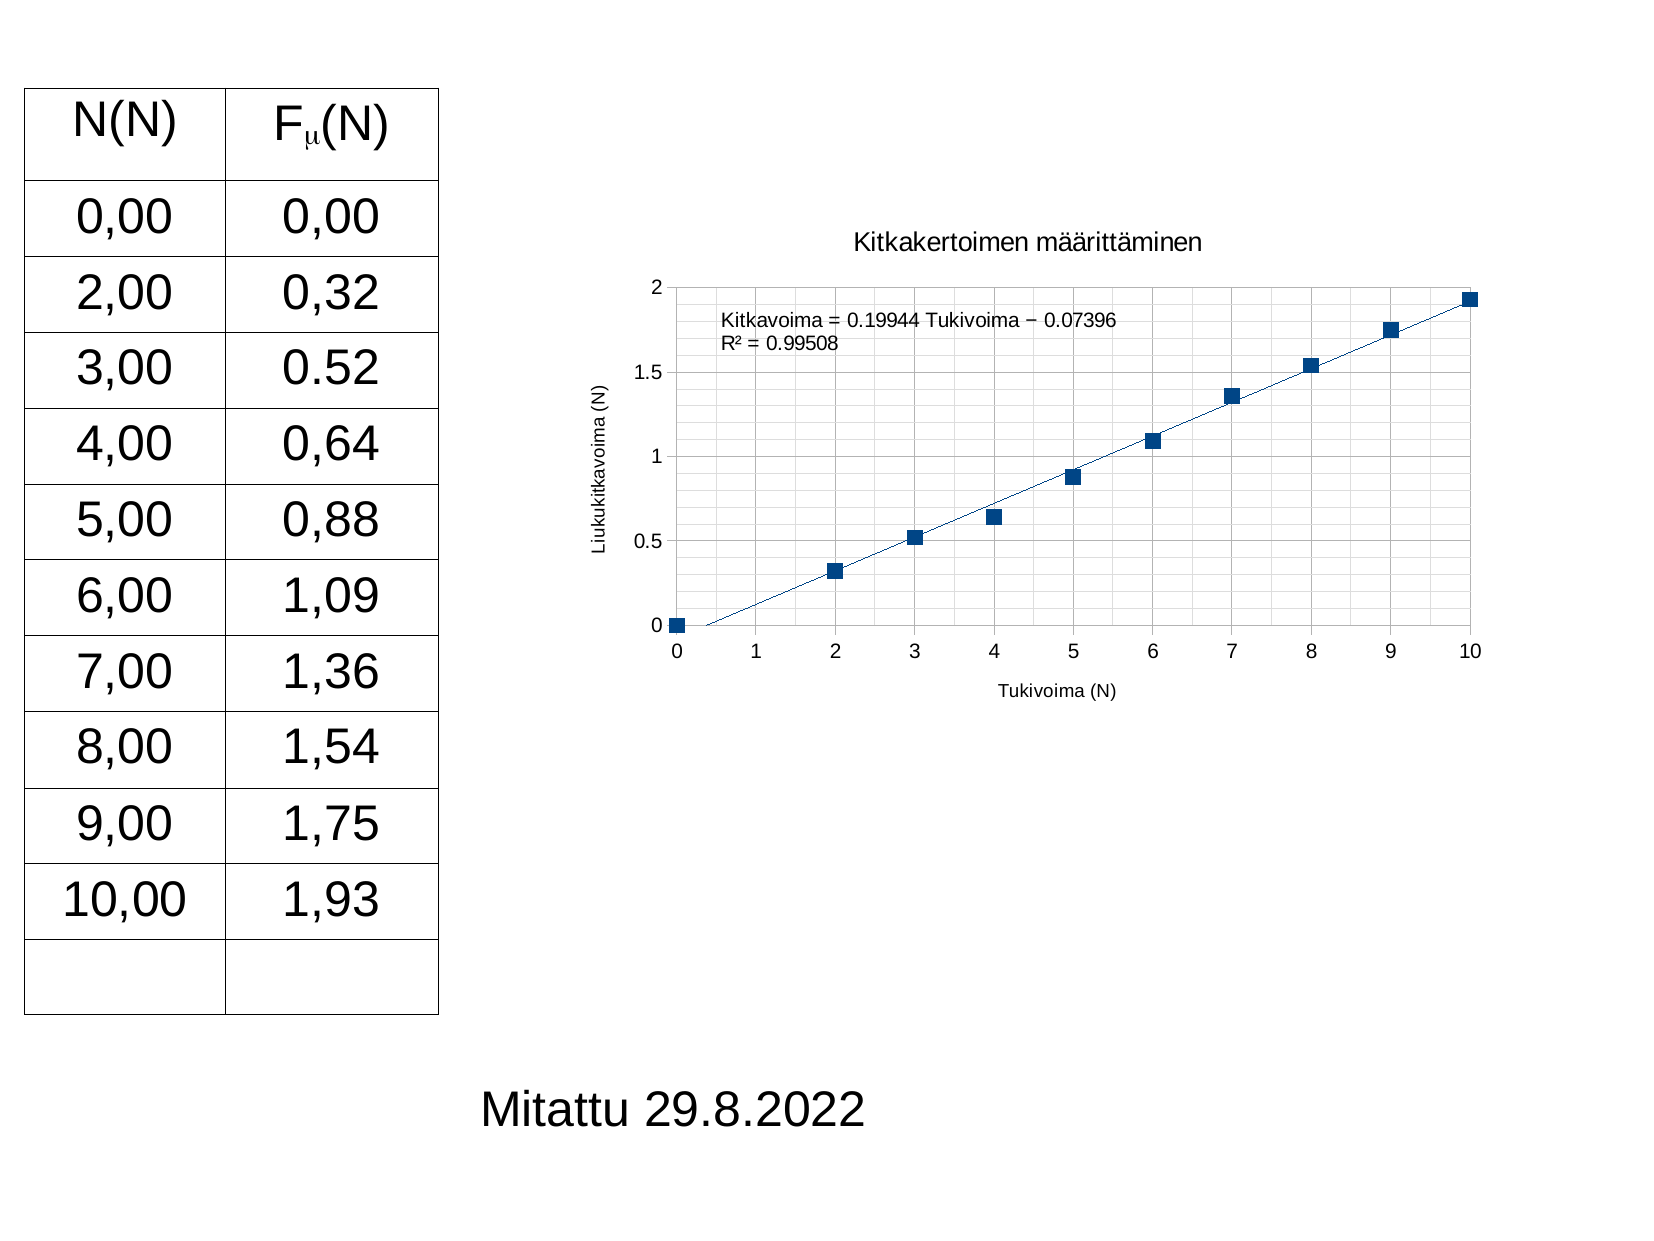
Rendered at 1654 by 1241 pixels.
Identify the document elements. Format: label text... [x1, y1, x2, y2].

table_cell 1,09 [226, 560, 438, 635]
table_cell [226, 940, 438, 1014]
table_cell 0.52 [226, 333, 438, 408]
table_cell 4,00 [25, 409, 225, 484]
table_cell 0,00 [226, 181, 438, 256]
table_cell 1,36 [226, 636, 438, 711]
table_cell [25, 940, 225, 1014]
table_cell 5,00 [25, 485, 225, 559]
table_cell 1,75 [226, 789, 438, 863]
table_header N(N) [25, 89, 225, 180]
table_cell 3,00 [25, 333, 225, 408]
table_cell 10,00 [25, 864, 225, 939]
table_cell 9,00 [25, 789, 225, 863]
table_cell 0,32 [226, 257, 438, 332]
text_box Mitattu 29.8.2022 [465, 1074, 910, 1146]
table_cell 7,00 [25, 636, 225, 711]
table_cell 8,00 [25, 712, 225, 788]
table_cell 1,93 [226, 864, 438, 939]
table_cell 1,54 [226, 712, 438, 788]
table_cell 0,00 [25, 181, 225, 256]
table_cell 2,00 [25, 257, 225, 332]
table_header Fm(N) [226, 89, 438, 180]
table_cell 0,64 [226, 409, 438, 484]
table_cell 6,00 [25, 560, 225, 635]
chart [555, 200, 1500, 733]
table_cell 0,88 [226, 485, 438, 559]
